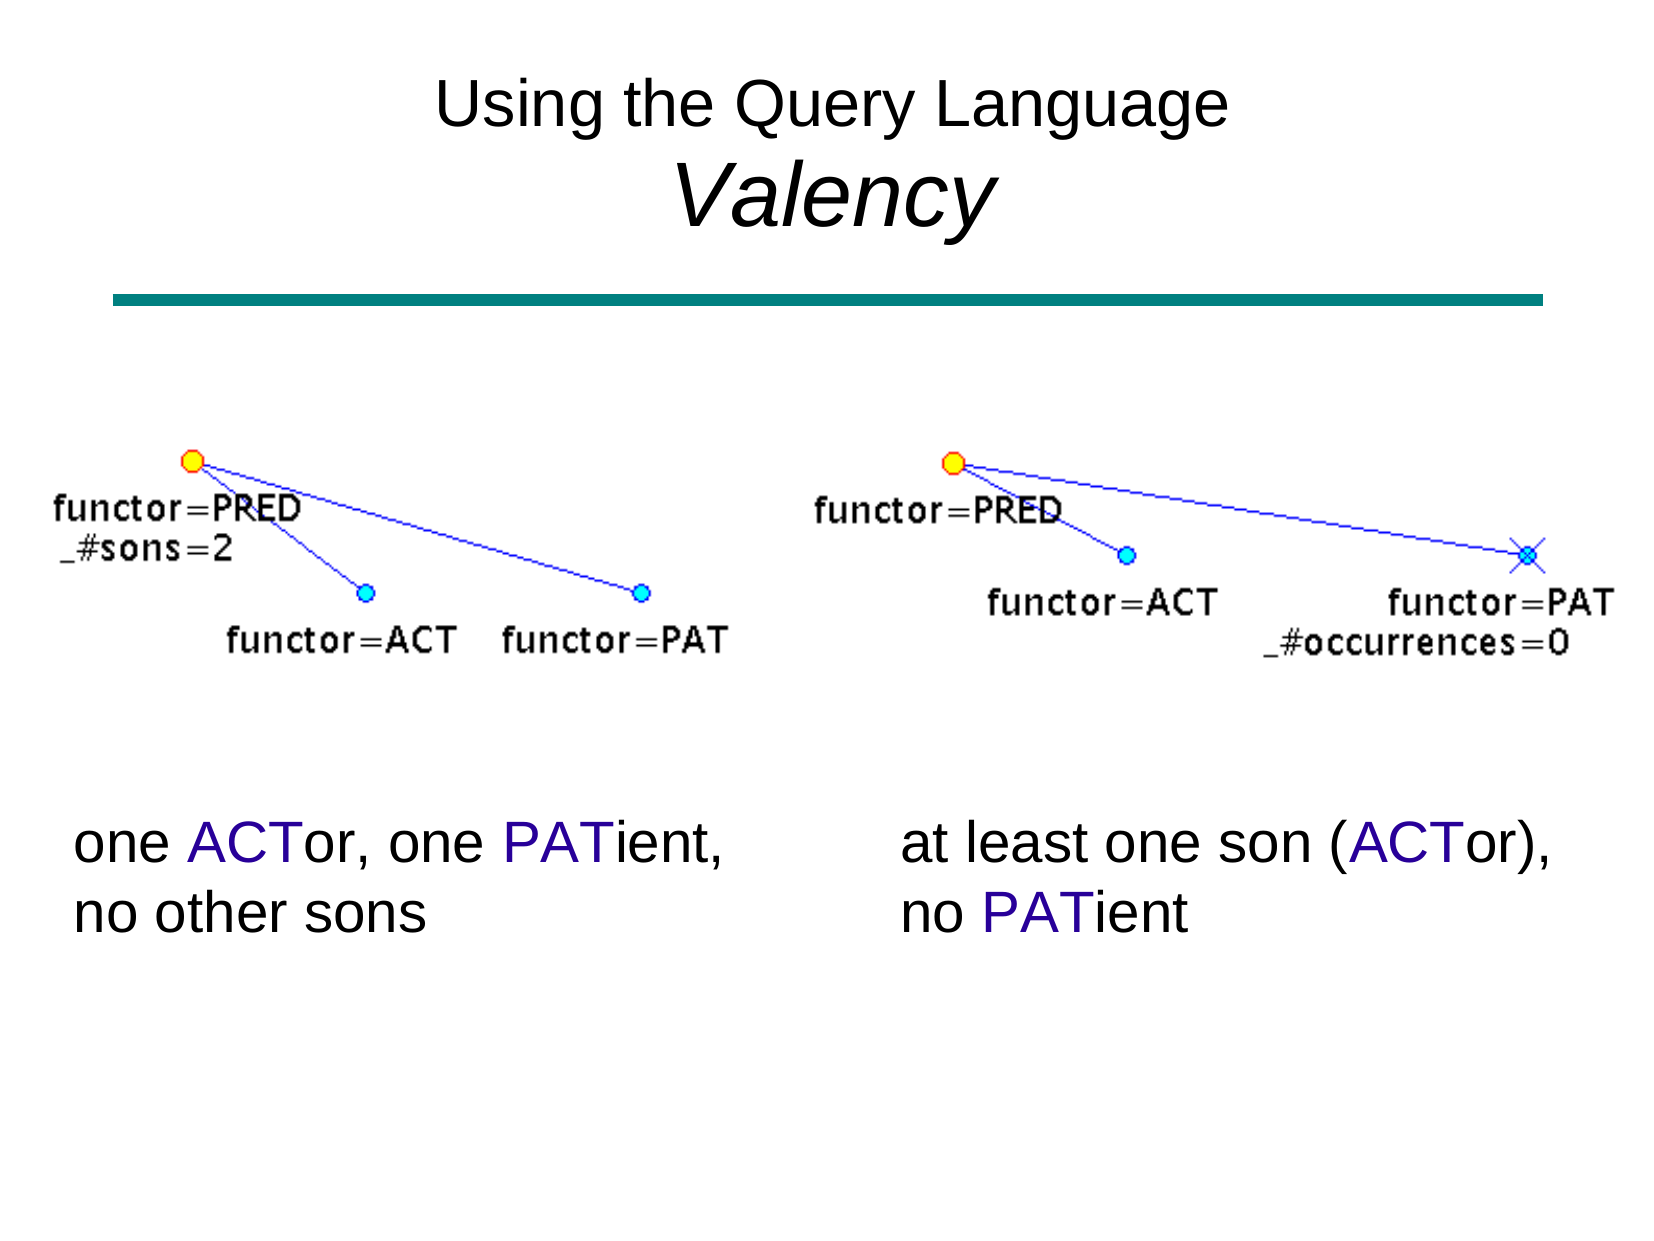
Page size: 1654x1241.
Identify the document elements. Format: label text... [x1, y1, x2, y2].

title Using the Query Language Valency [88, 42, 1577, 268]
picture [46, 442, 739, 666]
text_box one ACTor, one PATient, no other sons [59, 797, 796, 1034]
text_box at least one son (ACTor), no PATient [885, 797, 1625, 1034]
picture [805, 442, 1625, 664]
